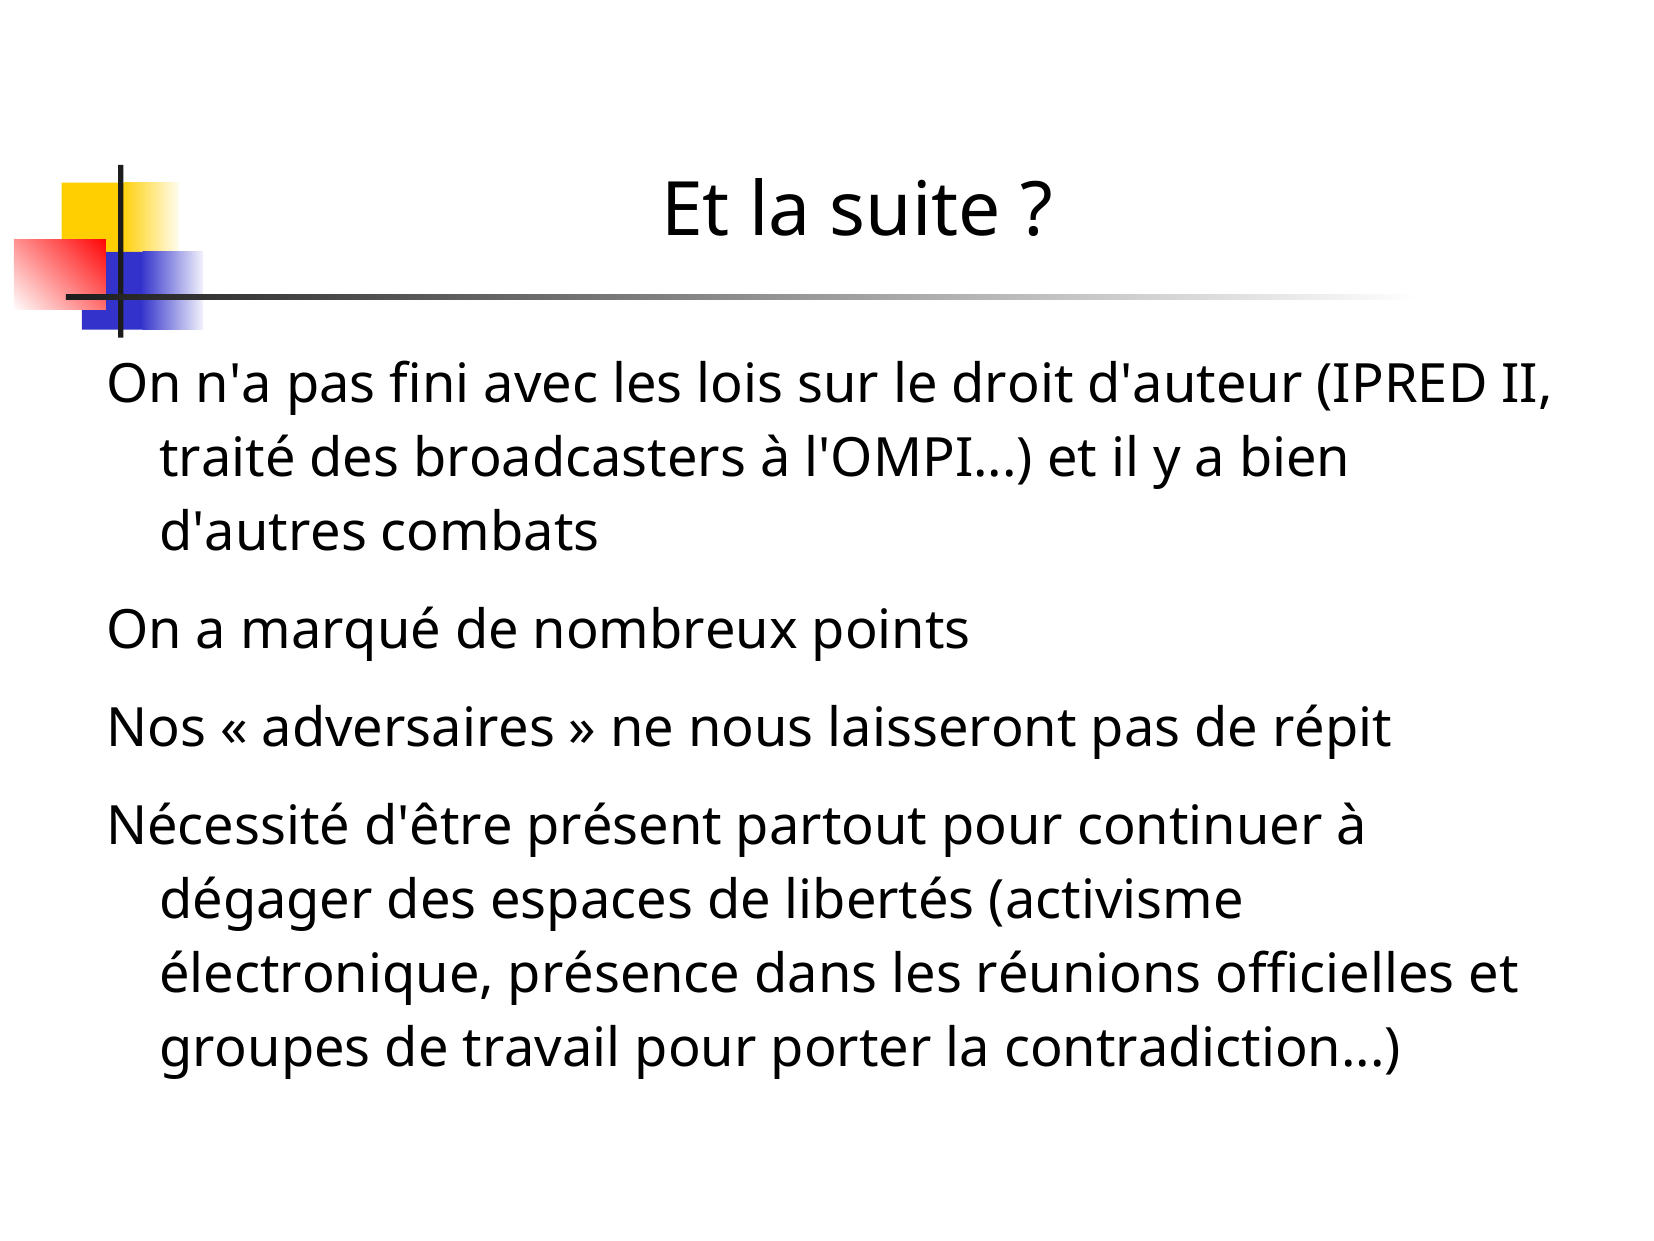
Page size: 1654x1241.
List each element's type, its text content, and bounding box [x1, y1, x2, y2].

list On n'a pas fini avec les lois sur le droit d'auteur (IPRED II, traité des broadcasters à l'OMPI...) et il y a bien d'autres combats On a marqué de nombreux points Nos « adversaires » ne nous laisseront pas de répit Nécessité d'être présent partout pour continuer à dégager des espaces de libertés (activisme électronique, présence dans les réunions officielles et groupes de travail pour porter la contradiction...) [88, 344, 1565, 1127]
title Et la suite ? [121, 102, 1534, 311]
